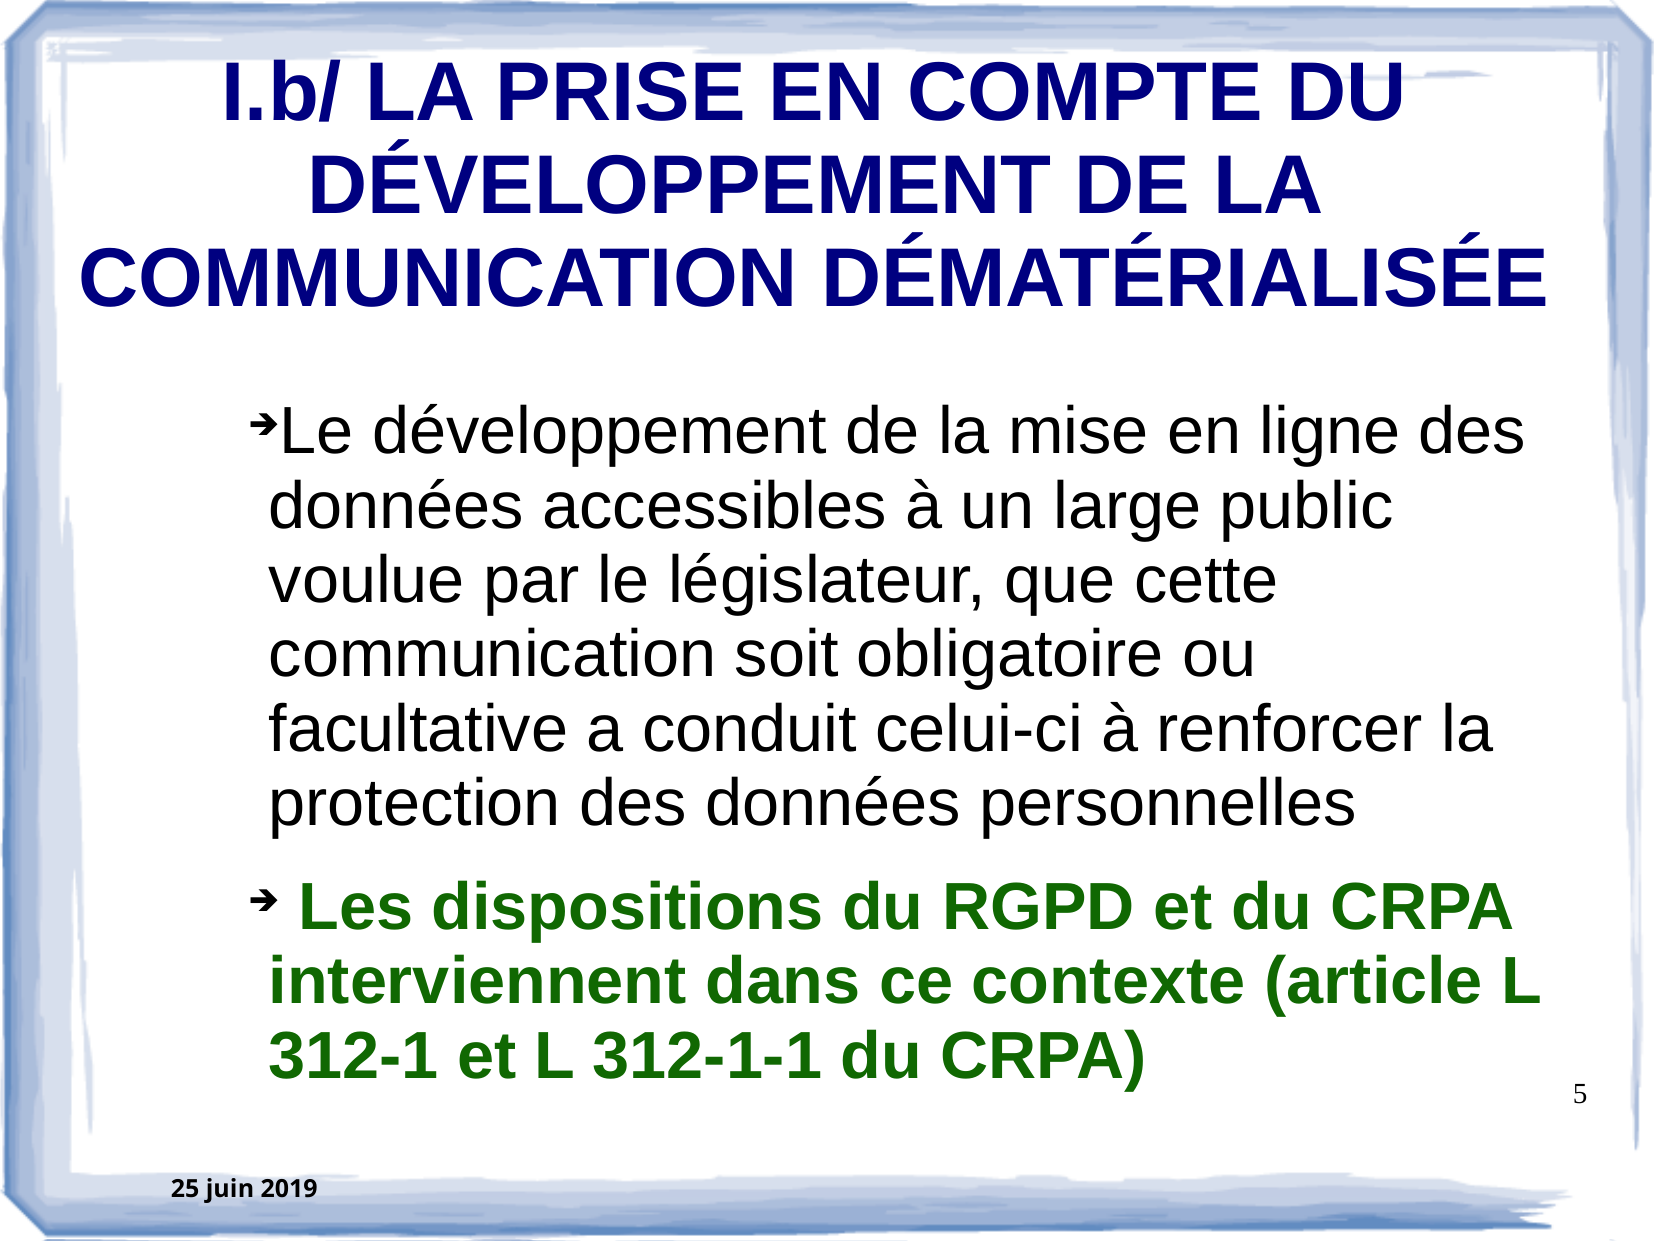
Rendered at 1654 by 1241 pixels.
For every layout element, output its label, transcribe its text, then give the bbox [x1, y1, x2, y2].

list Le développement de la mise en ligne des données accessibles à un large public voulue par le législateur, que cette communication soit obligatoire ou facultative a conduit celui-ci à renforcer la protection des données personnelles Les dispositions du RGPD et du CRPA interviennent dans ce contexte (article L 312-1 et L 312-1-1 du CRPA) [118, 389, 1570, 1146]
title I.b/ LA PRISE EN COMPTE DU DÉVELOPPEMENT DE LA COMMUNICATION DÉMATÉRIALISÉE [70, 16, 1559, 355]
text_box 25 juin 2019 [156, 1167, 532, 1241]
picture [0, 0, 1654, 1241]
